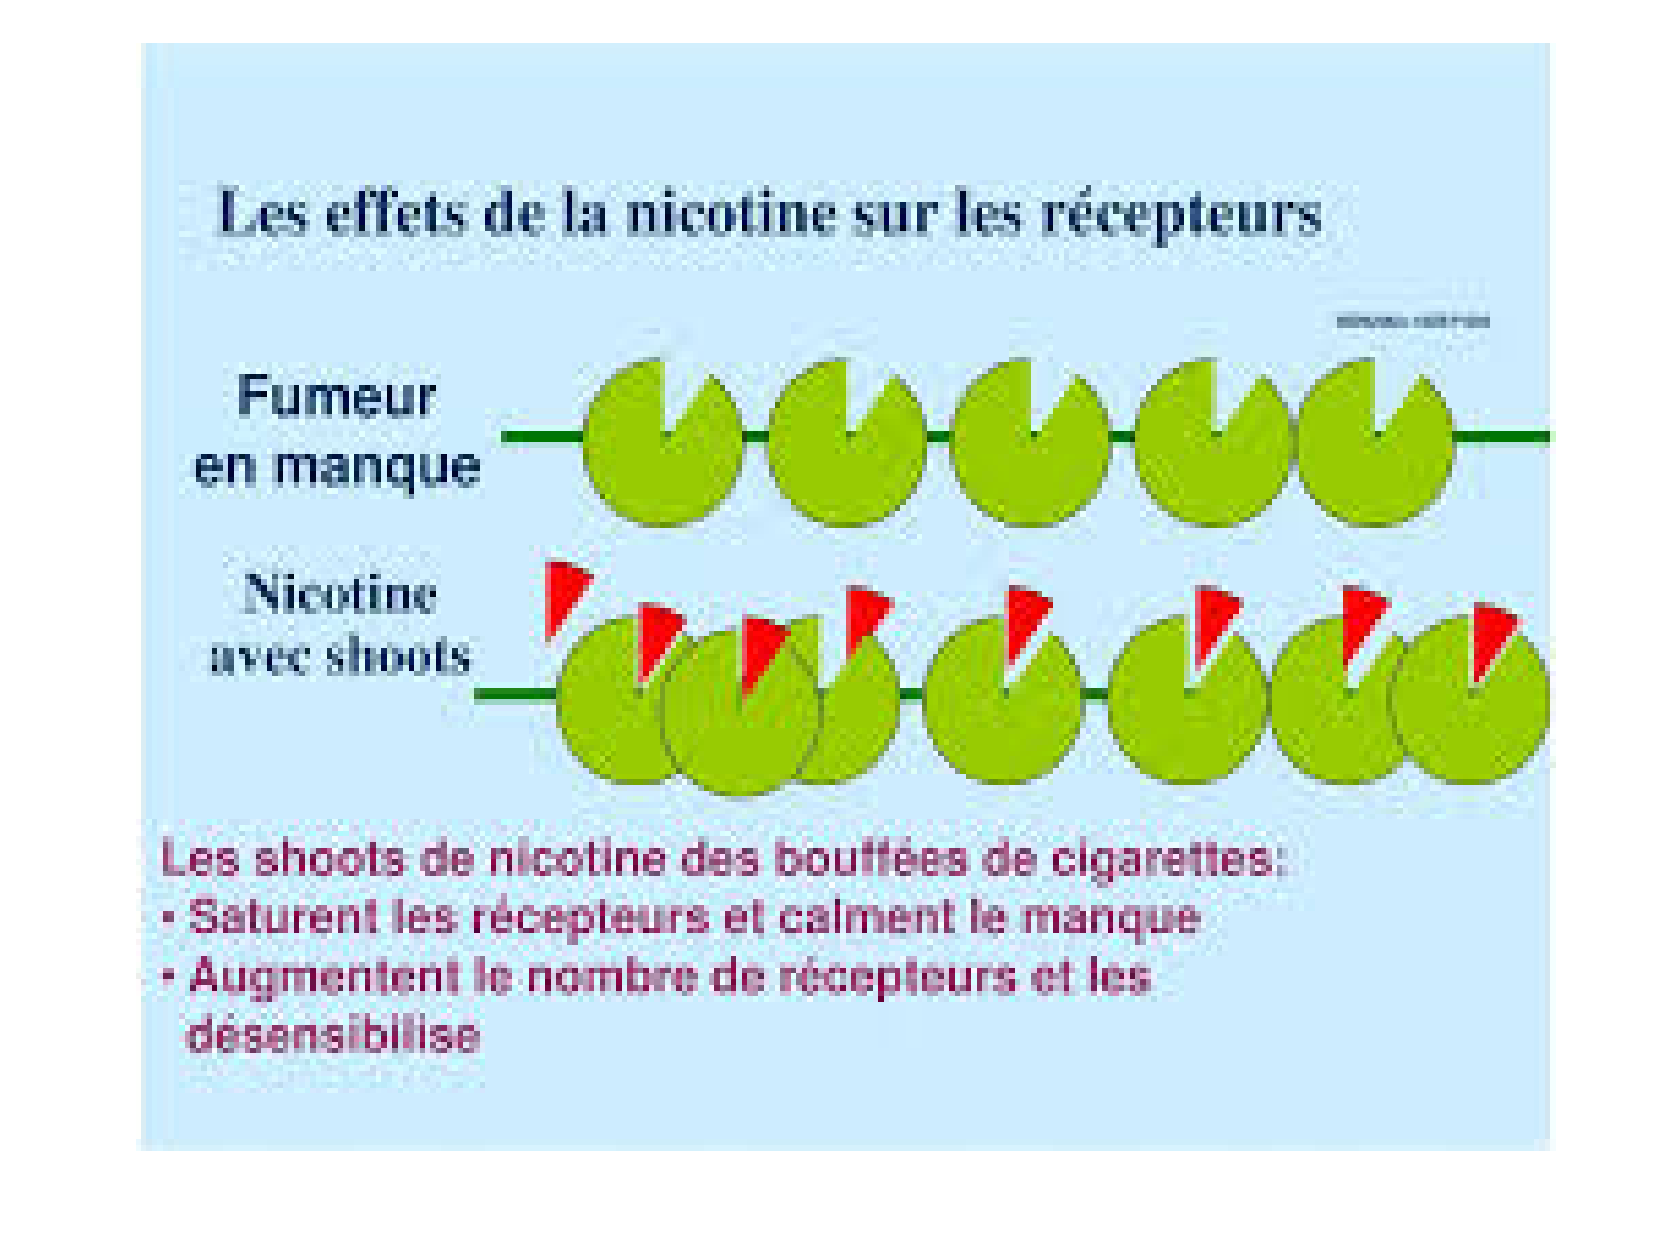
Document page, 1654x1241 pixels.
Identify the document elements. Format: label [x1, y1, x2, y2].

picture [136, 43, 1556, 1151]
text_box [0, 0, 1654, 1241]
